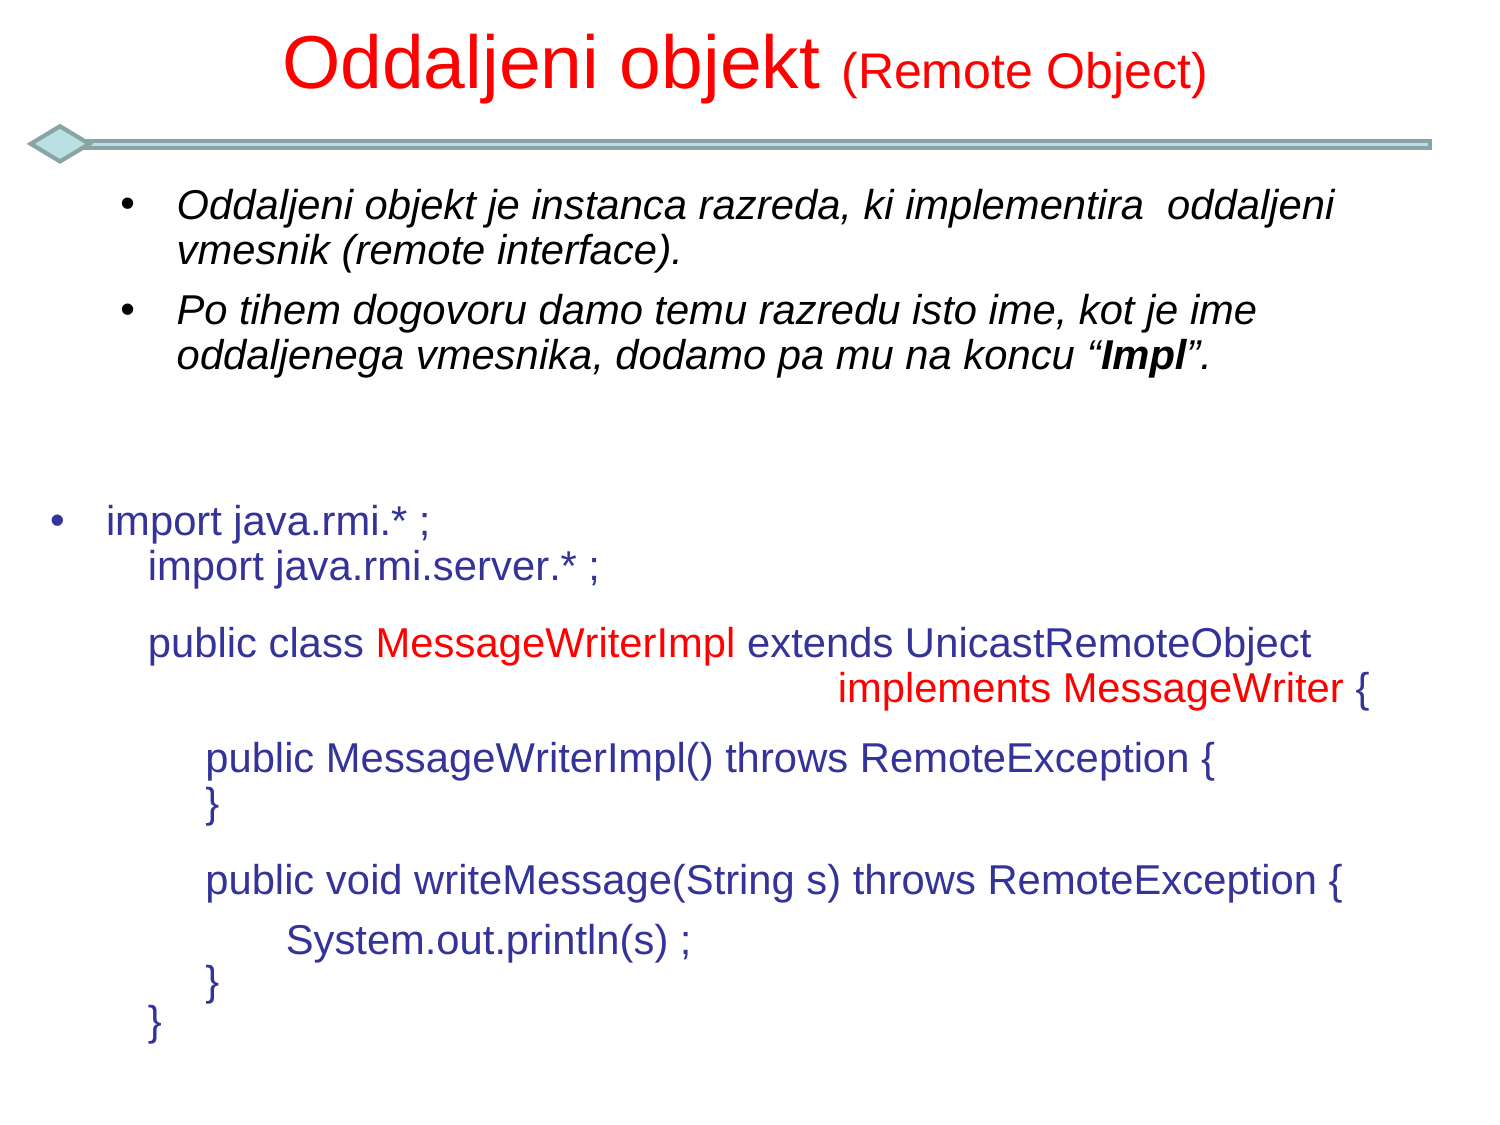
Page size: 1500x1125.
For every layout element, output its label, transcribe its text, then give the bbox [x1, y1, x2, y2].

text_box import java.rmi.* ; import java.rmi.server.* ; public class MessageWriterImpl extends UnicastRemoteObject implements MessageWriter { public MessageWriterImpl() throws RemoteException { } public void writeMessage(String s) throws RemoteException { System.out.println(s) ; } } [35, 492, 1473, 1102]
list Oddaljeni objekt je instanca razreda, ki implementira oddaljeni vmesnik (remote interface). Po tihem dogovoru damo temu razredu isto ime, kot je ime oddaljenega vmesnika, dodamo pa mu na koncu “Impl”. [105, 175, 1443, 399]
title Oddaljeni objekt (Remote Object) [70, 0, 1421, 118]
